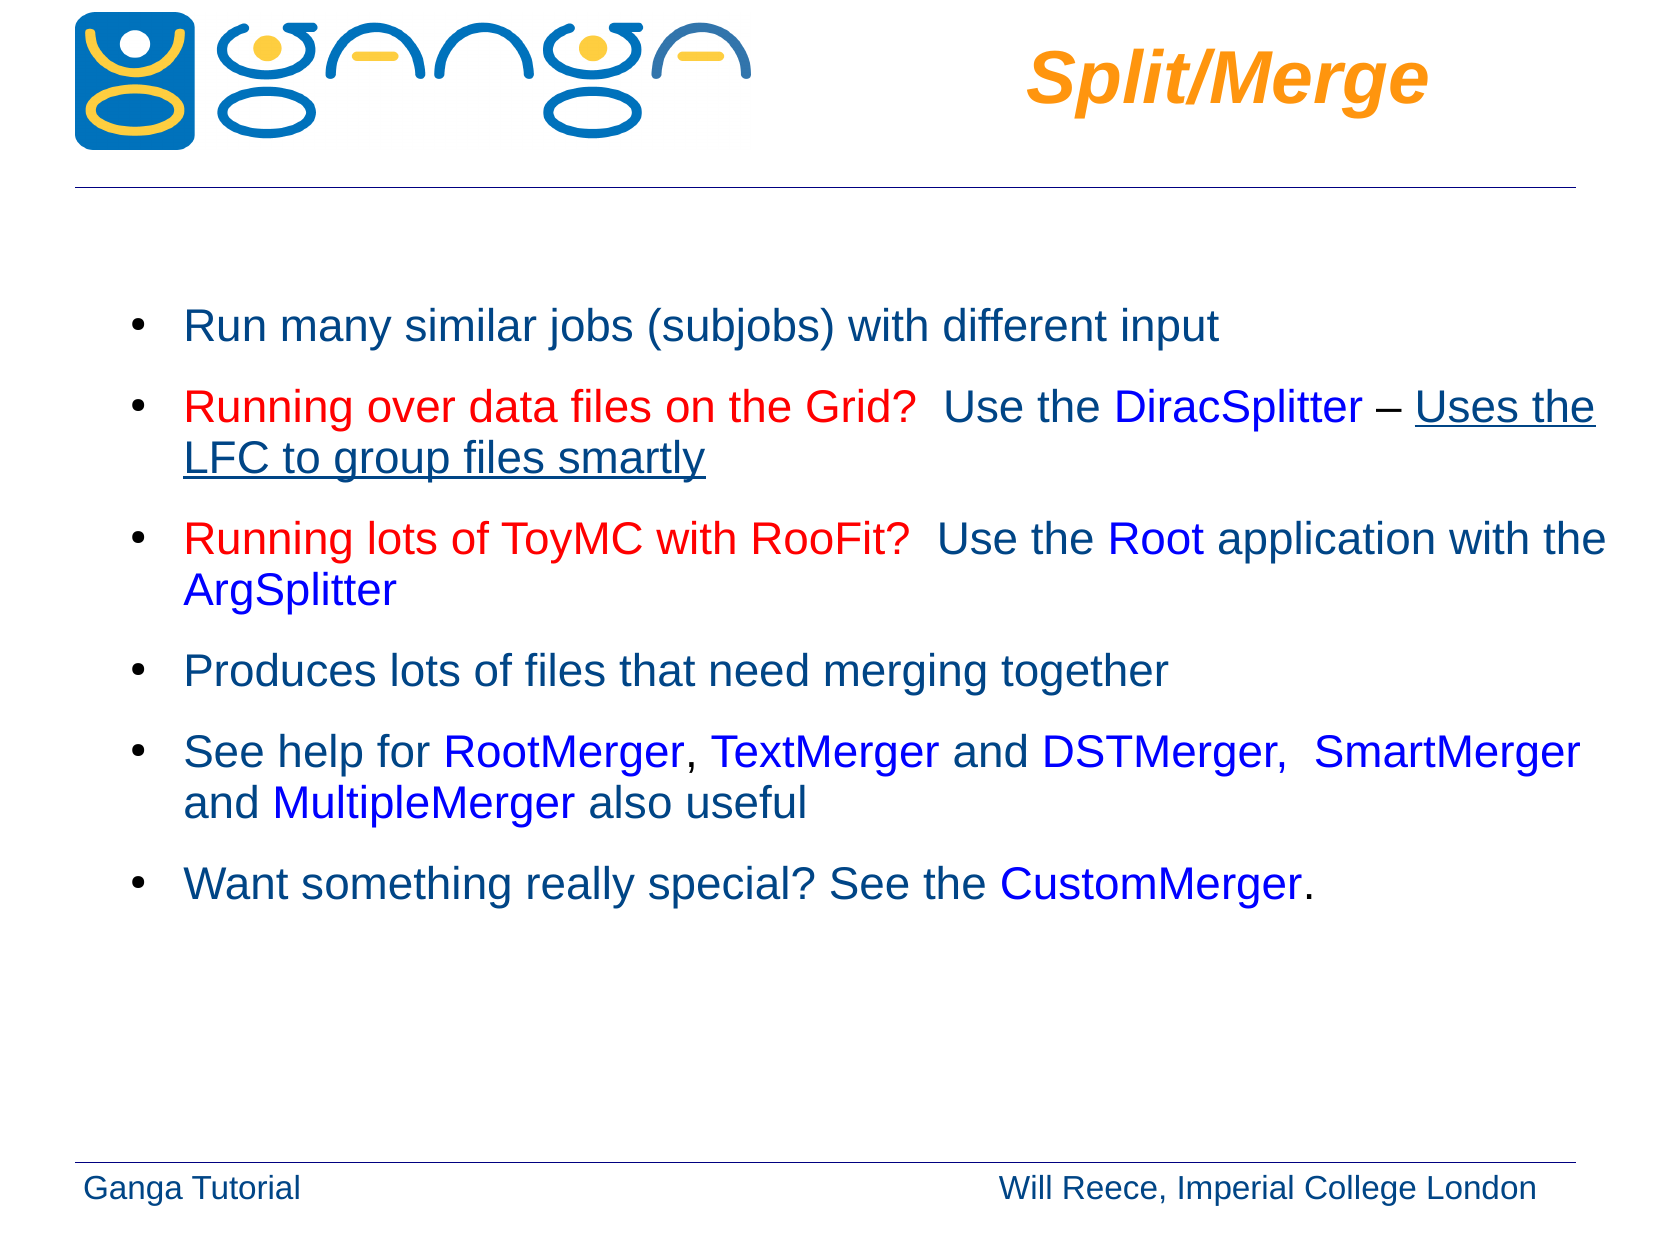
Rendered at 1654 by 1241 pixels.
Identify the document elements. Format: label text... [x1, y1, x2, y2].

picture [75, 12, 751, 151]
title Split/Merge [823, 35, 1635, 120]
text_box Ganga Tutorial [68, 1162, 112, 1215]
list Run many similar jobs (subjobs) with different input Running over data files on the Grid? Use the DiracSplitter – Uses the LFC to group files smartly Running lots of ToyMC with RooFit? Use the Root application with the ArgSplitter Produces lots of files that need merging together See help for RootMerger, TextMerger and DSTMerger, SmartMerger and MultipleMerger also useful Want something really special? See the CustomMerger. [112, 300, 1649, 1241]
